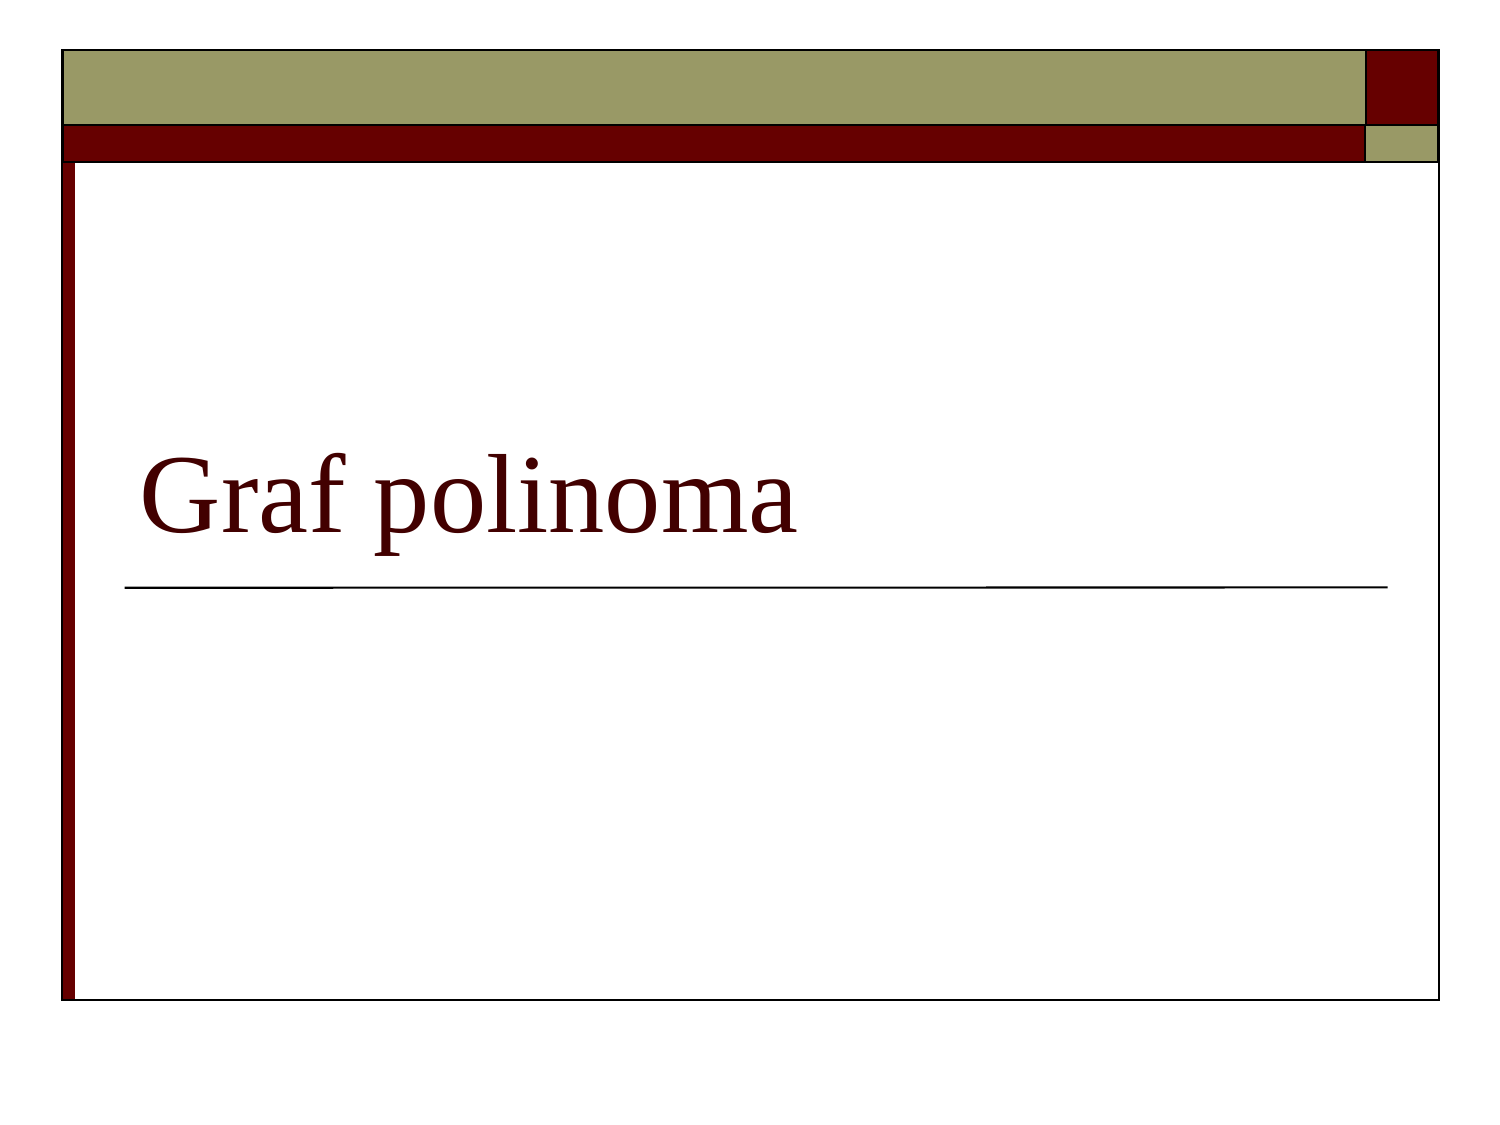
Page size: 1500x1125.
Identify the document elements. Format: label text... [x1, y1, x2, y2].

title Graf polinoma [125, 359, 1388, 563]
